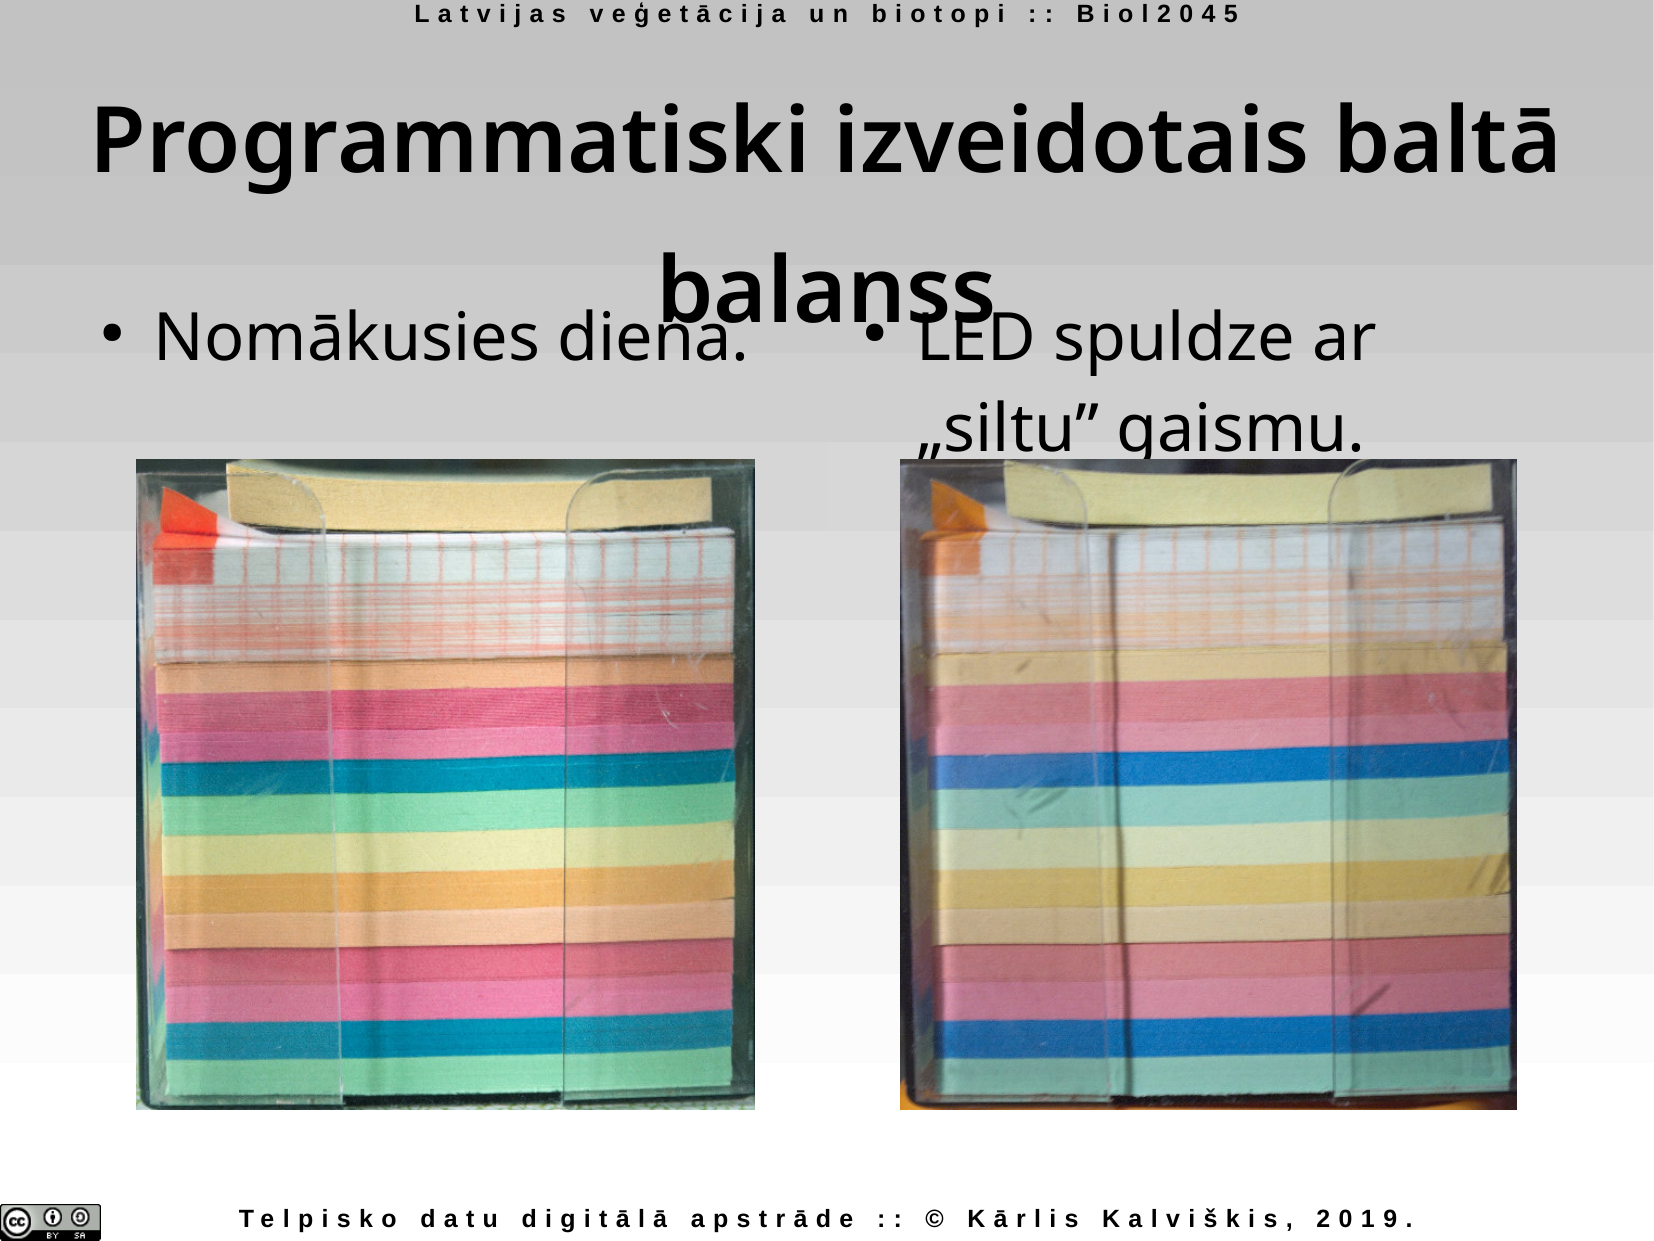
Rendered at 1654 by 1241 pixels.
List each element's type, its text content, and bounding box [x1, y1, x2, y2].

title Programmatiski izveidotais baltā balanss [29, 49, 1625, 296]
list Nomākusies diena. [82, 289, 809, 1113]
picture [0, 0, 1654, 1241]
list LED spuldze ar „siltu” gaismu. [845, 289, 1572, 1113]
